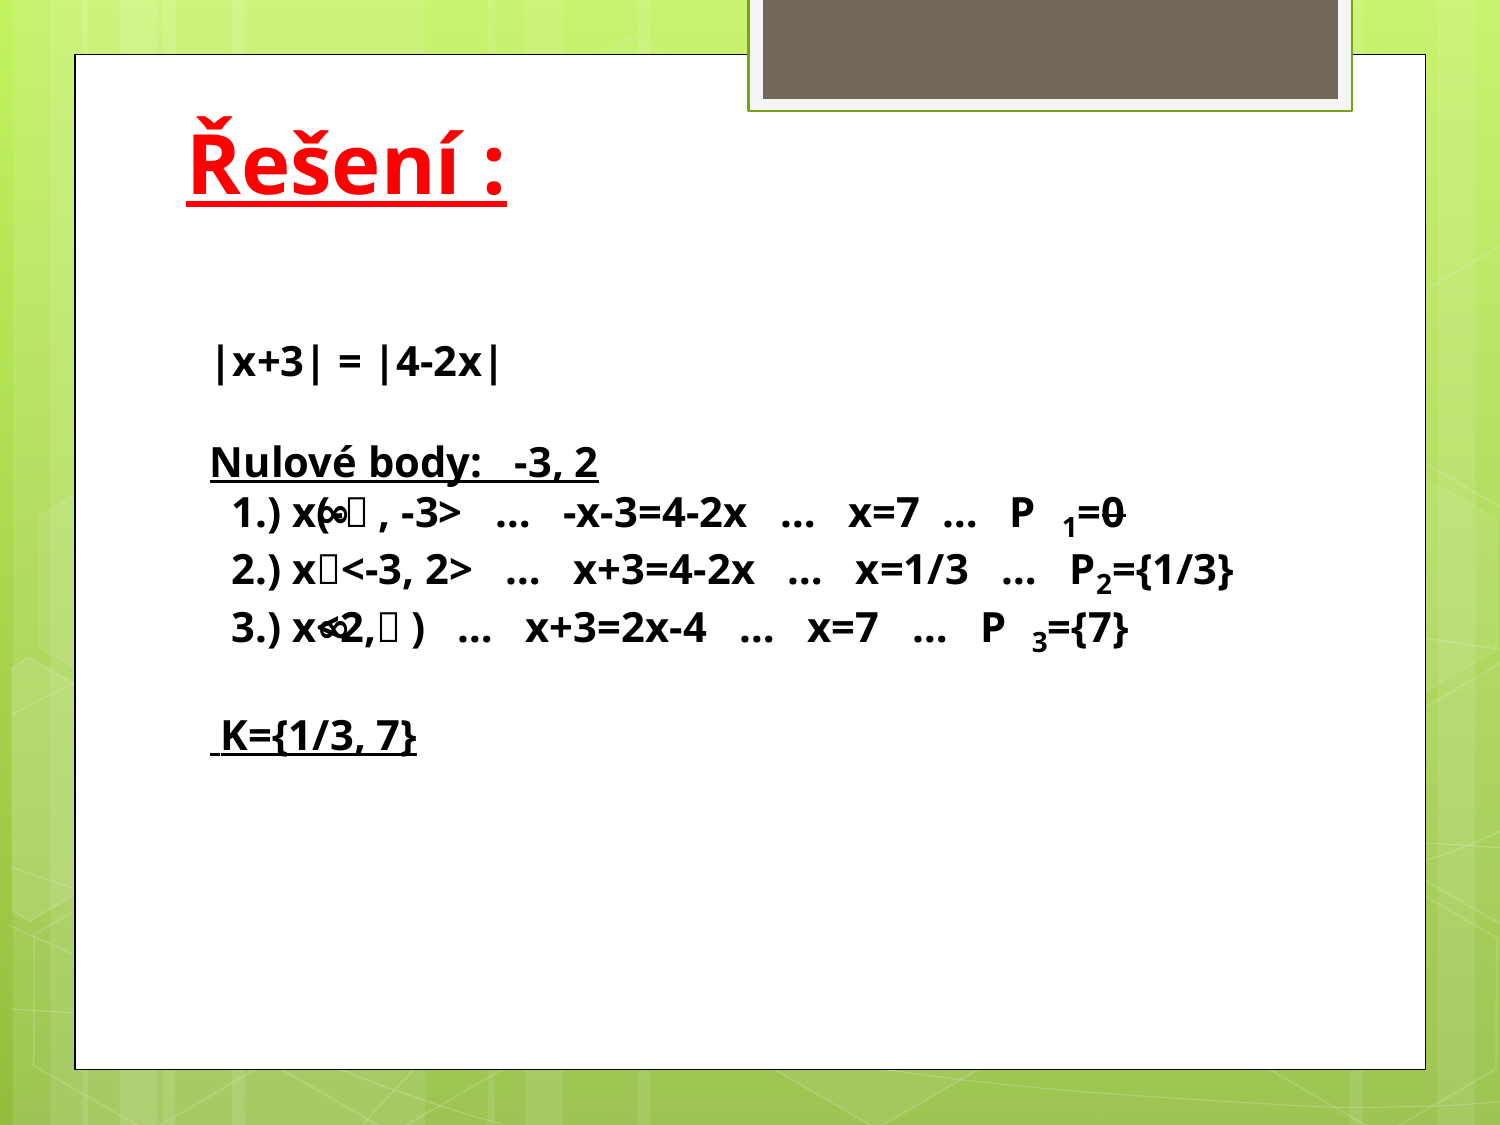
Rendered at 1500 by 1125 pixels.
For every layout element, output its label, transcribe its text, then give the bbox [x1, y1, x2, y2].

text_box |x+3| = |4-2x| Nulové body: -3, 2 1.) x(-∞, -3> … -x-3=4-2x … x=7 … P1=0 2.) x<-3, 2> … x+3=4-2x … x=1/3 … P2={1/3} 3.) x<2,∞) … x+3=2x-4 … x=7 … P3={7} K={1/3, 7} [195, 328, 1305, 766]
title Řešení : [171, 30, 1415, 219]
